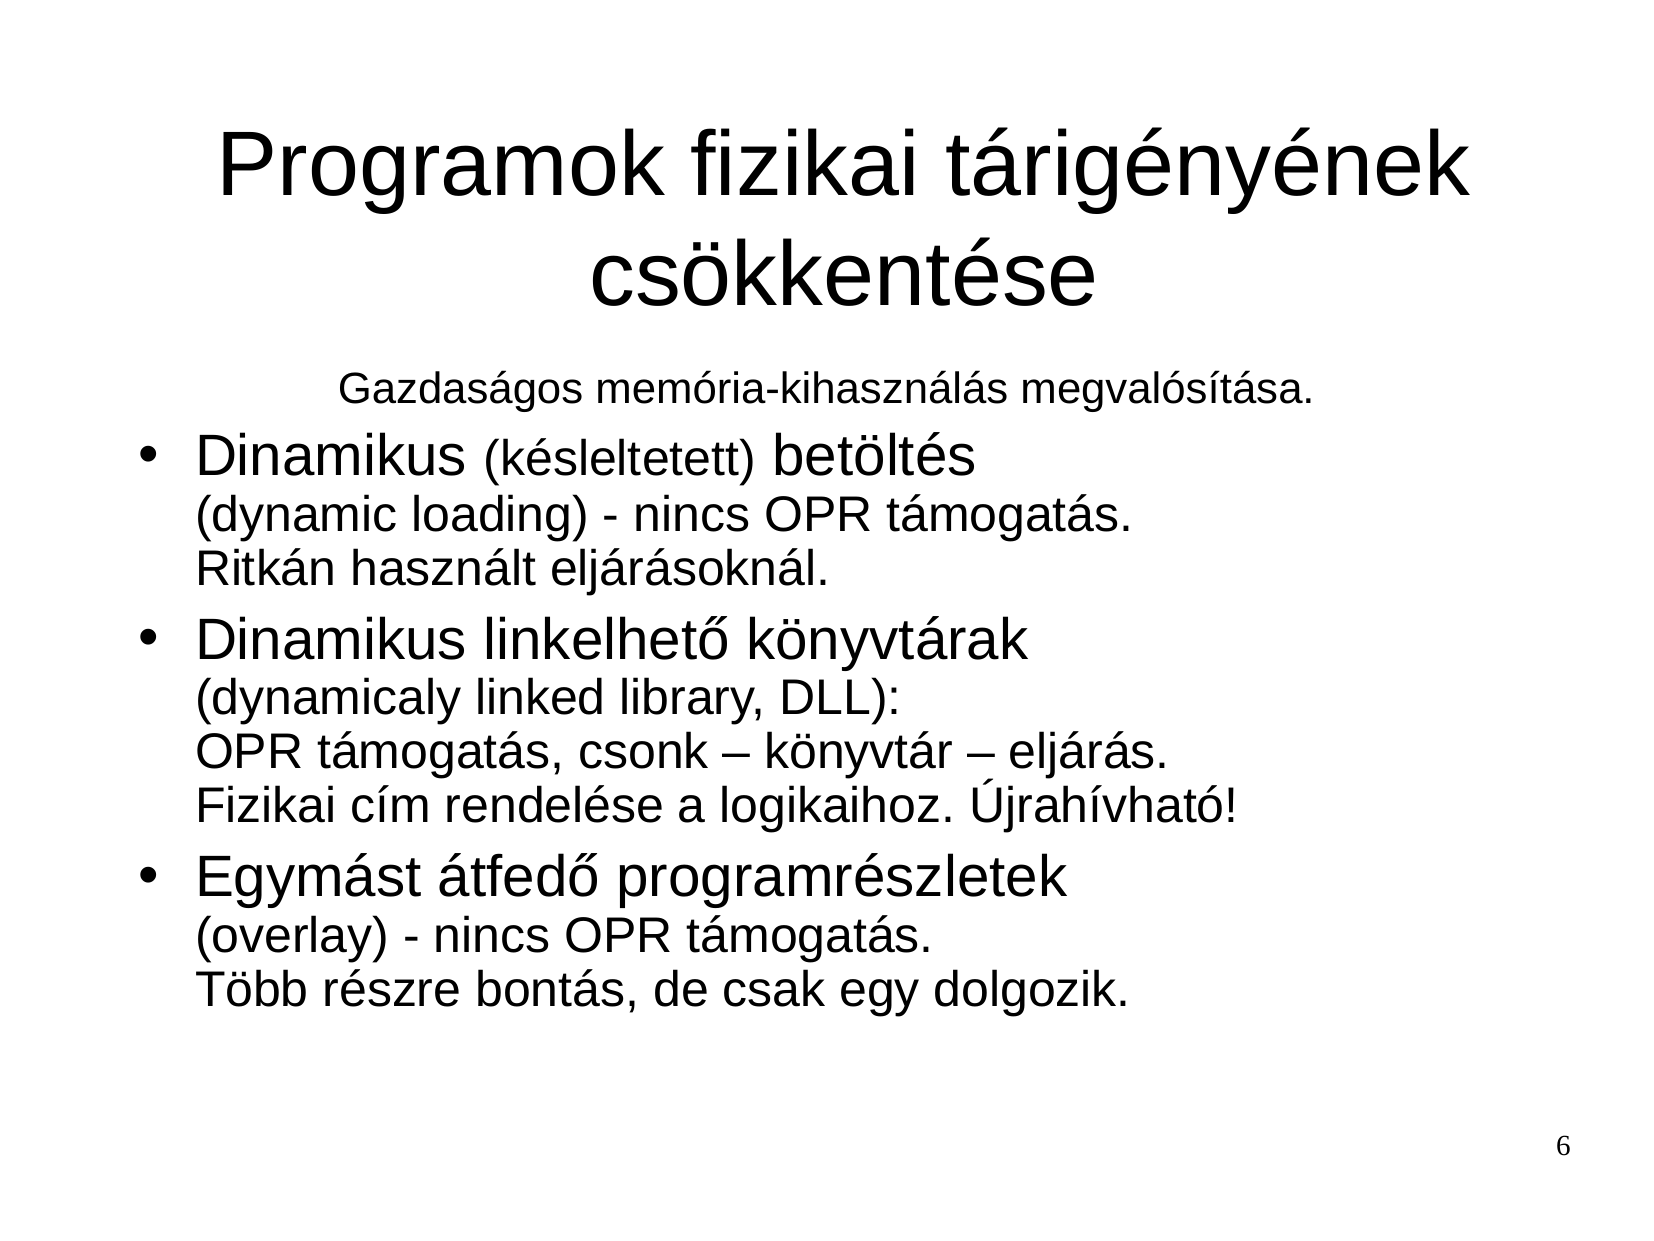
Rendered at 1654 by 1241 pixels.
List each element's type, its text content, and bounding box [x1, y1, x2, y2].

title Programok fizikai tárigényének csökkentése [124, 110, 1530, 317]
list Gazdaságos memória-kihasználás megvalósítása. Dinamikus (késleltetett) betöltés (dynamic loading) - nincs OPR támogatás. Ritkán használt eljárásoknál. Dinamikus linkelhető könyvtárak (dynamicaly linked library, DLL): OPR támogatás, csonk – könyvtár – eljárás. Fizikai cím rendelése a logikaihoz. Újrahívható! Egymást átfedő programrészletek (overlay) - nincs OPR támogatás. Több részre bontás, de csak egy dolgozik. [124, 358, 1530, 1103]
